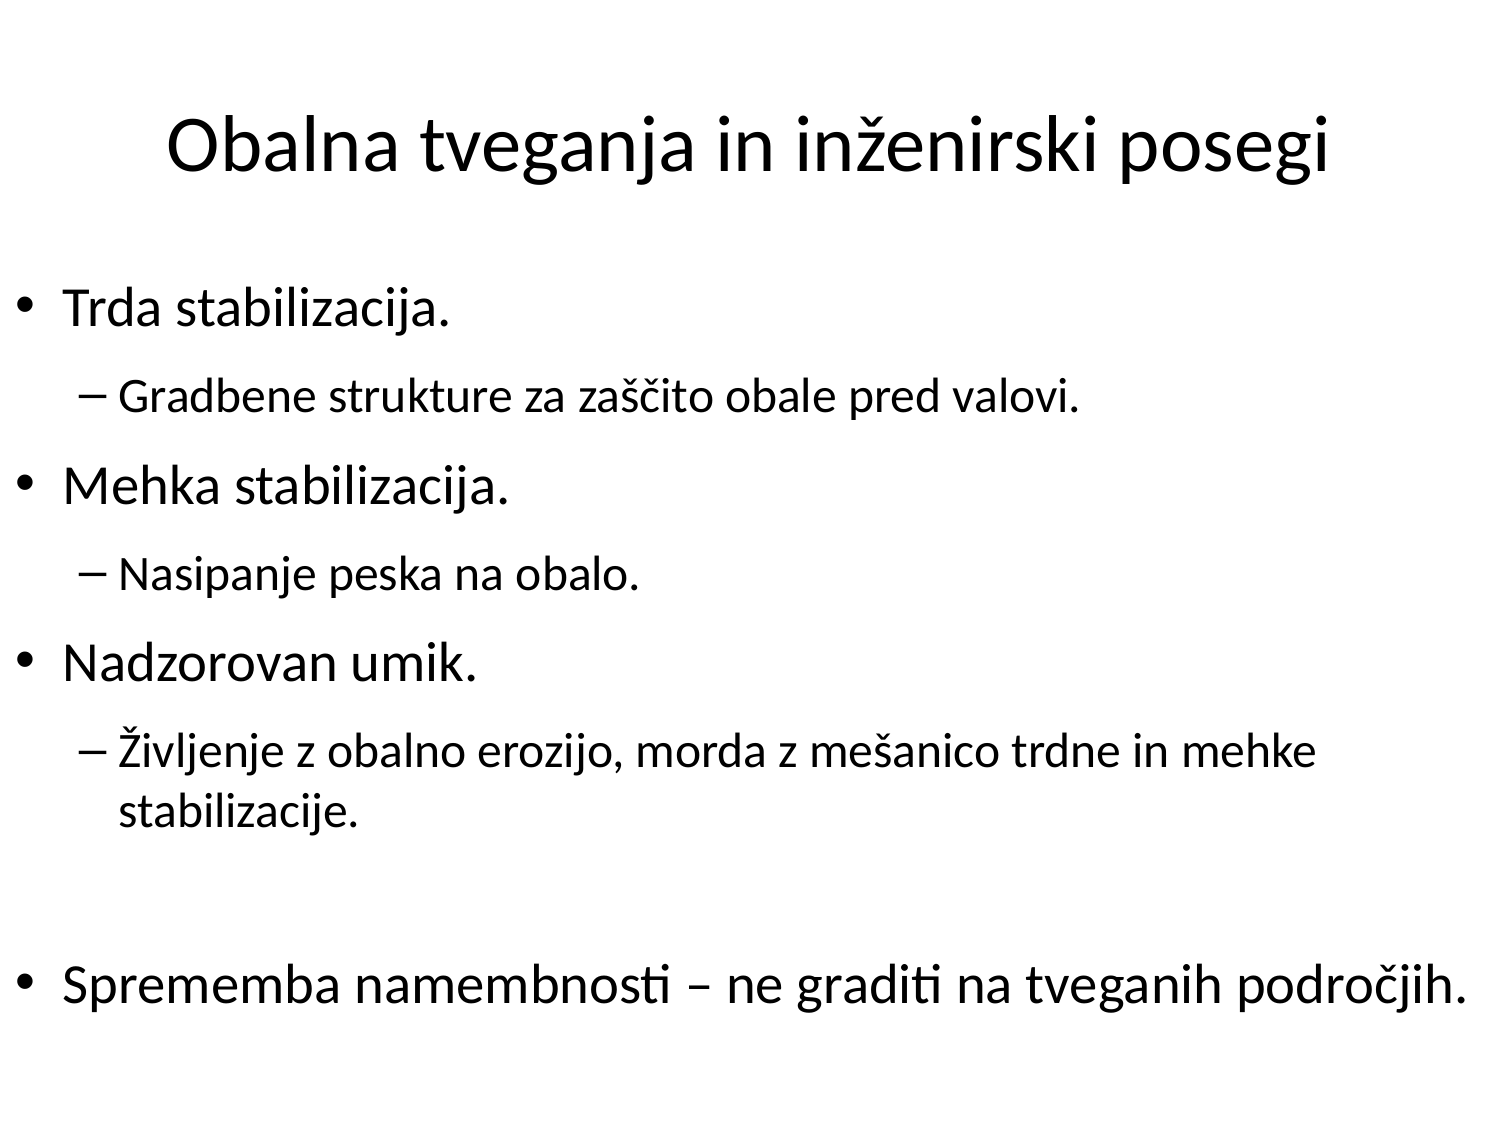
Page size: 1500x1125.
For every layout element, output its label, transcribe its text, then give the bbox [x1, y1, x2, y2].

list Trda stabilizacija. Gradbene strukture za zaščito obale pred valovi. Mehka stabilizacija. Nasipanje peska na obalo. Nadzorovan umik. Življenje z obalno erozijo, morda z mešanico trdne in mehke stabilizacije. Sprememba namembnosti – ne graditi na tveganih področjih. [0, 262, 1500, 1083]
title Obalna tveganja in inženirski posegi [75, 45, 1425, 233]
